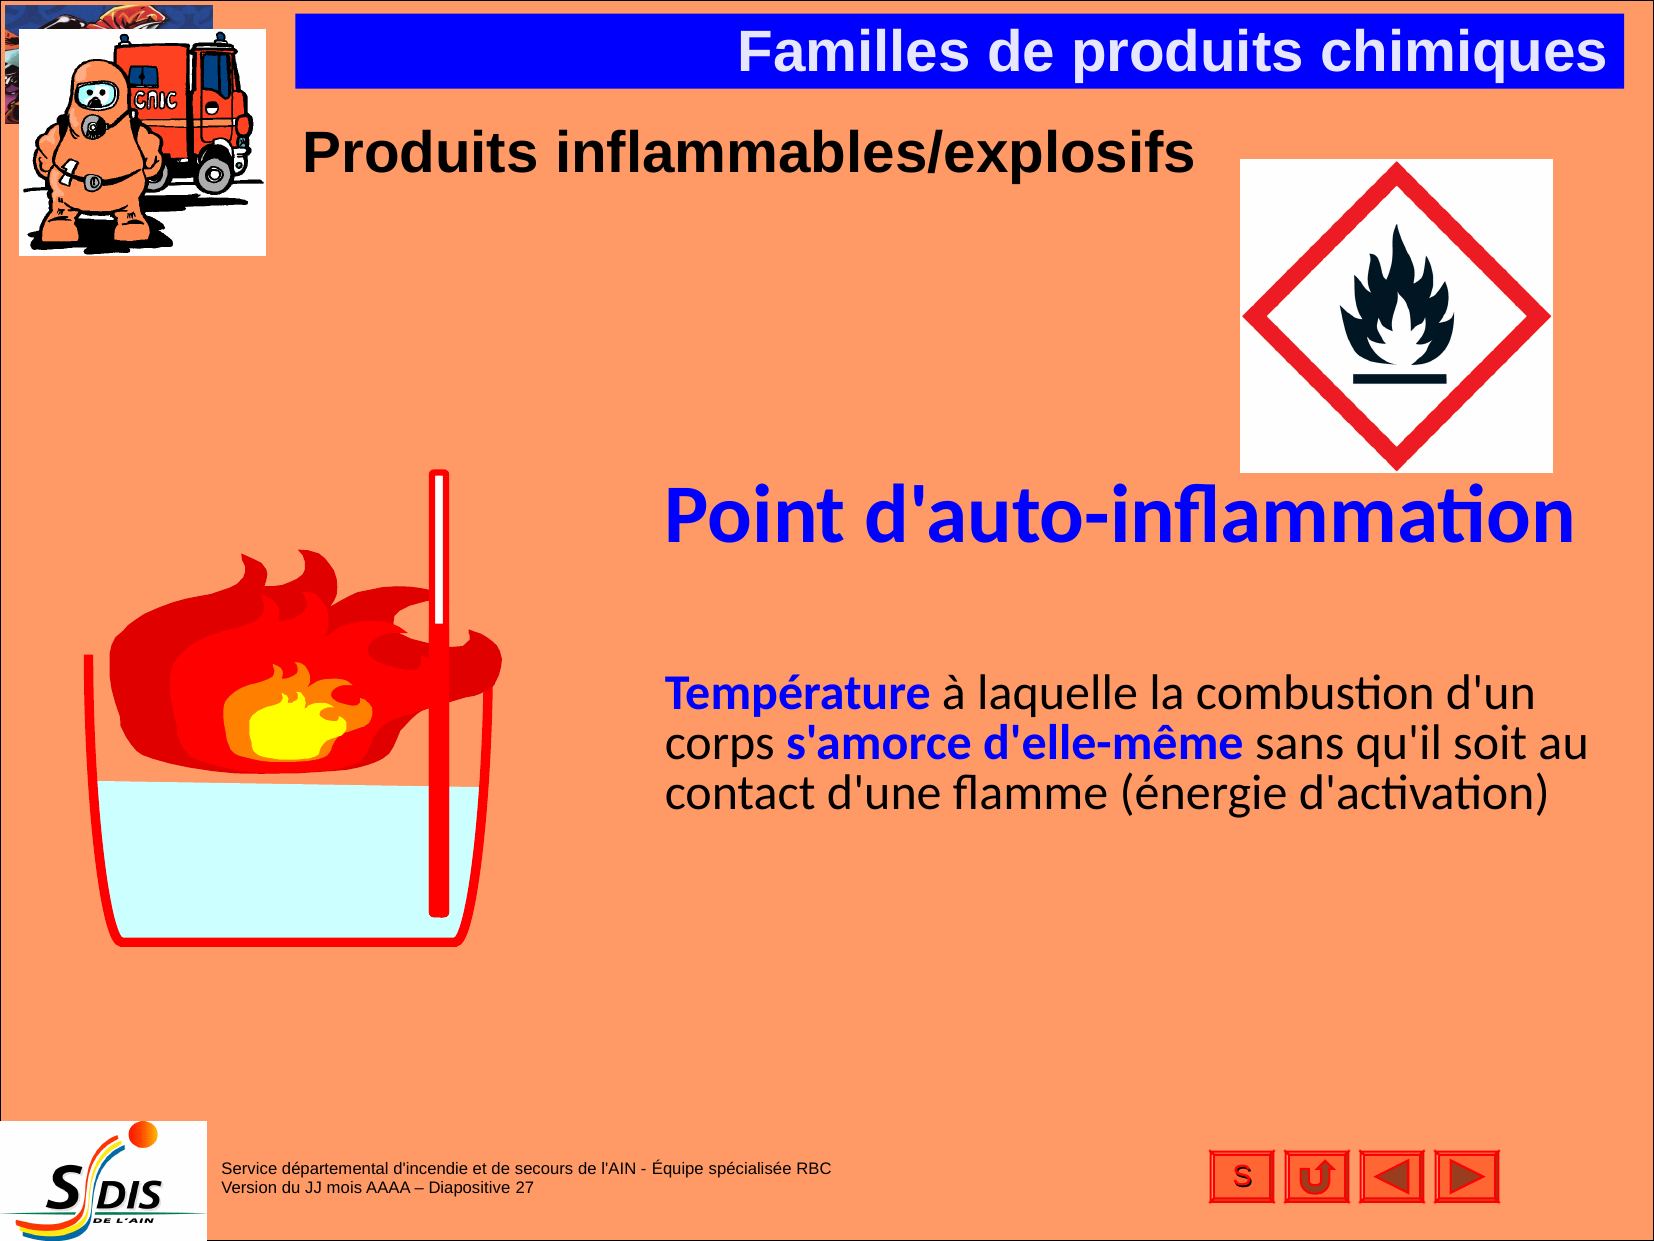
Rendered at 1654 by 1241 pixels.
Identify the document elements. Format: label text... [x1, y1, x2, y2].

text_box Familles de produits chimiques [295, 13, 1625, 89]
picture [1240, 159, 1553, 473]
list Point d'auto-inflammation Température à laquelle la combustion d'un corps s'amorce d'elle-même sans qu'il soit au contact d'une flamme (énergie d'activation) [649, 472, 1625, 1103]
text_box [98, 472, 502, 937]
text_box Produits inflammables/explosifs [287, 112, 1213, 193]
picture [5, 5, 266, 256]
picture [0, 1121, 207, 1241]
